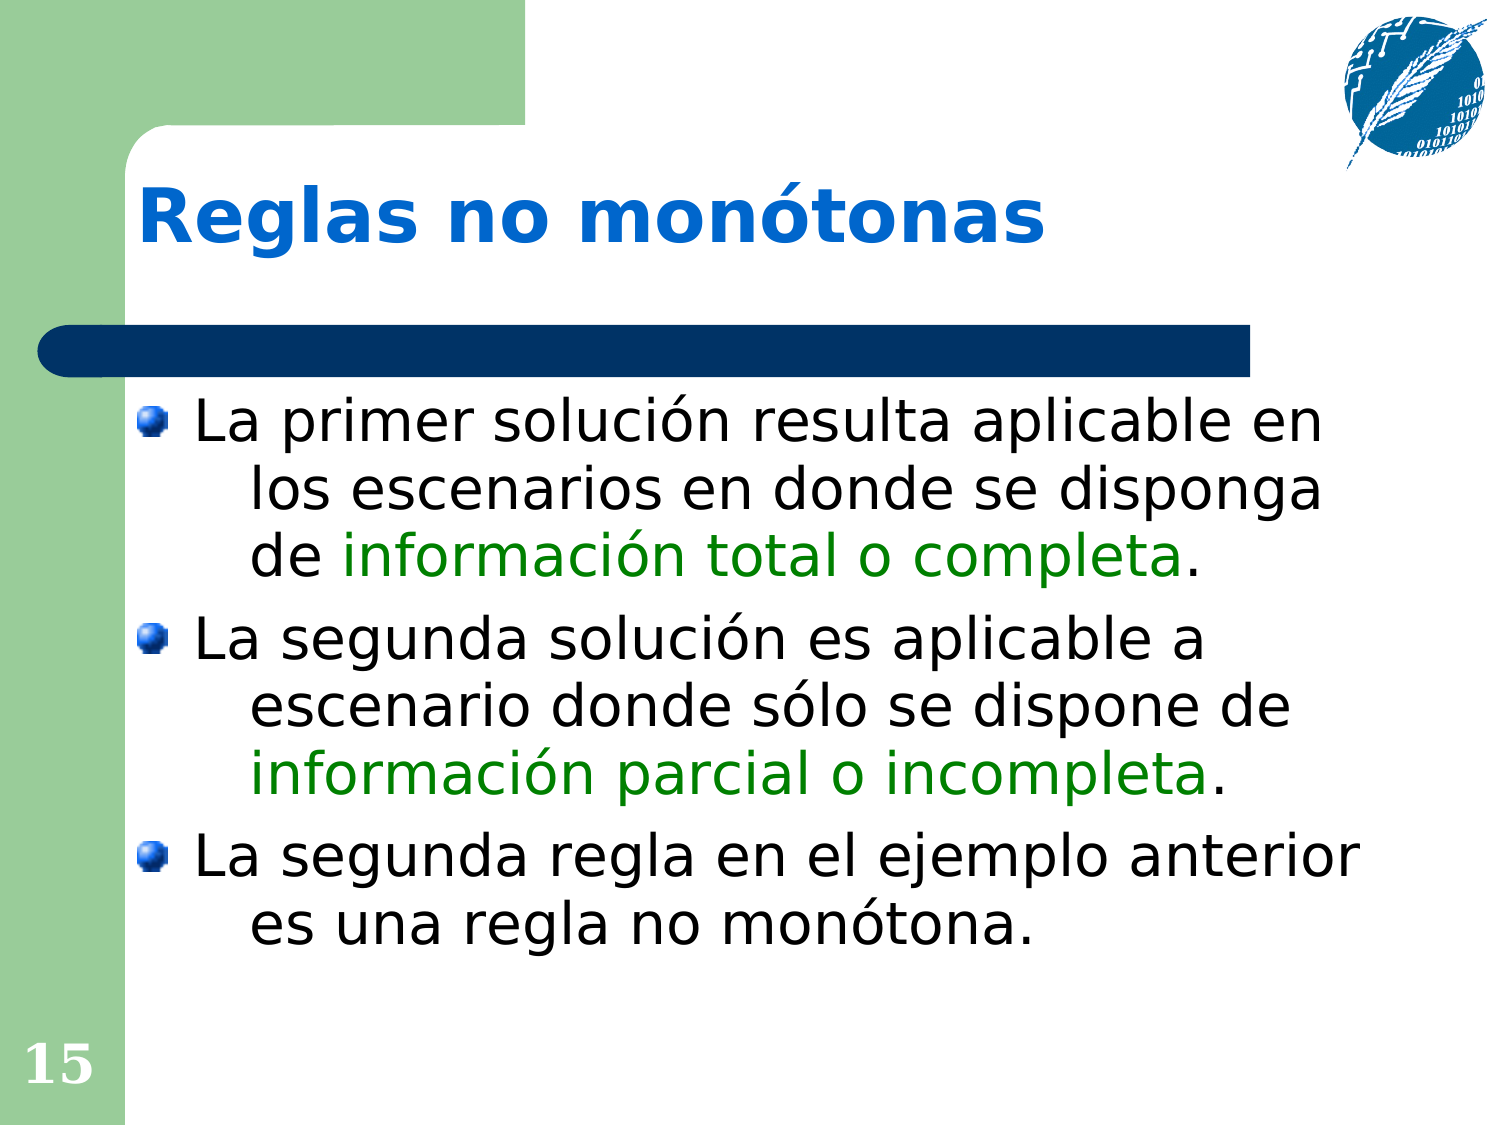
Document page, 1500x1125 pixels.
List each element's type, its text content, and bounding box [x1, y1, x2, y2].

title Reglas no monótonas [136, 136, 1414, 301]
list La primer solución resulta aplicable en los escenarios en donde se disponga de información total o completa. La segunda solución es aplicable a escenario donde sólo se dispone de información parcial o incompleta. La segunda regla en el ejemplo anterior es una regla no monótona. [137, 387, 1400, 1045]
picture [1416, 140, 1425, 149]
picture [1427, 138, 1431, 148]
picture [1341, 15, 1487, 172]
picture [1433, 139, 1440, 147]
picture [1436, 127, 1450, 136]
